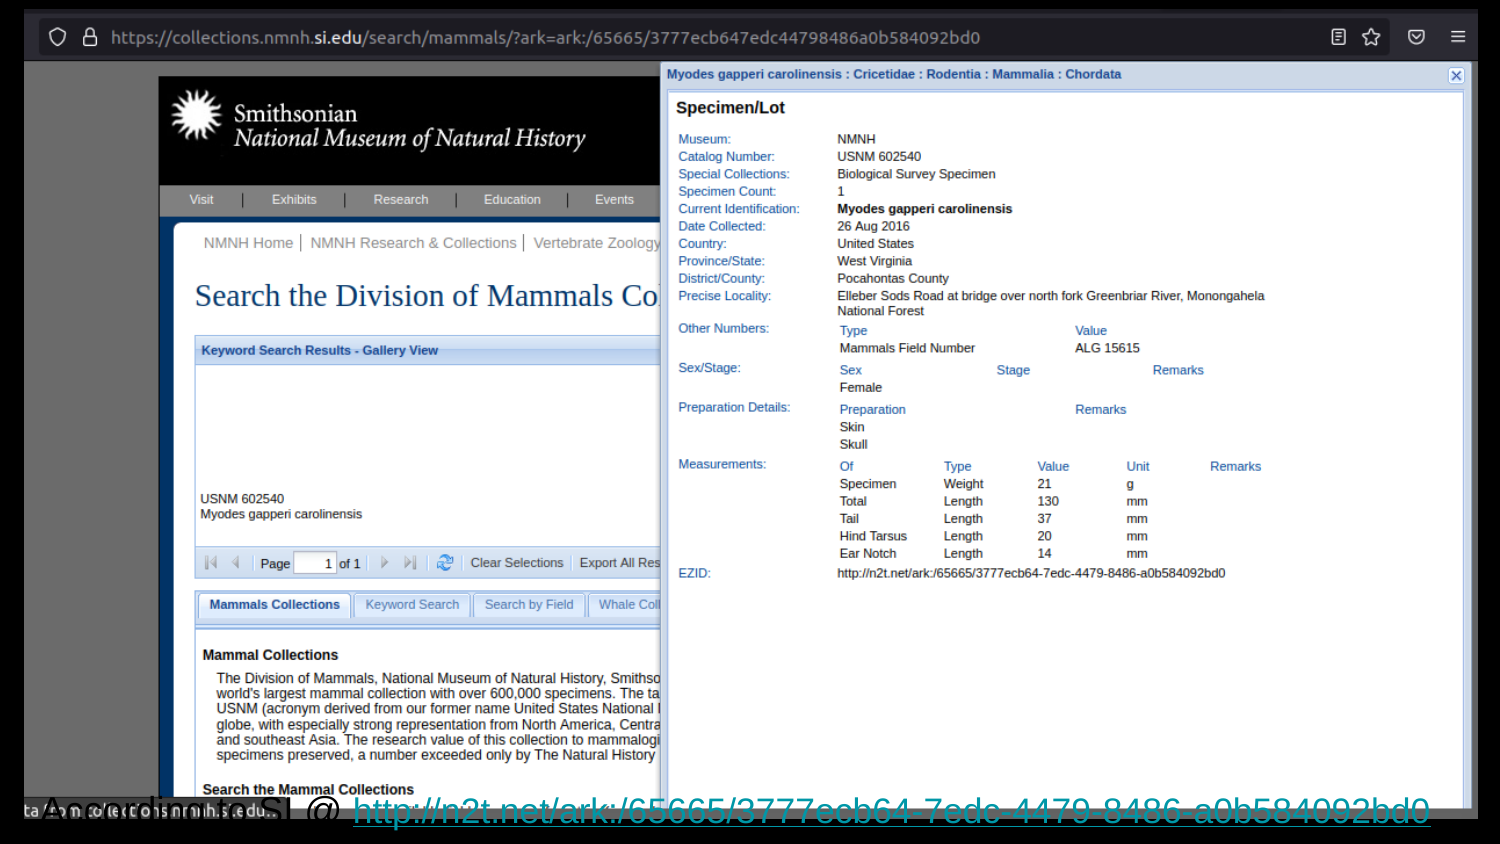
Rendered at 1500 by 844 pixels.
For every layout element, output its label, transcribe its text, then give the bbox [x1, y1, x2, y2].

picture [24, 9, 1478, 770]
text_box According to SI @ http://n2t.net/ark:/65665/3777ecb64-7edc-4479-8486-a0b584092bd0 [24, 770, 1478, 824]
